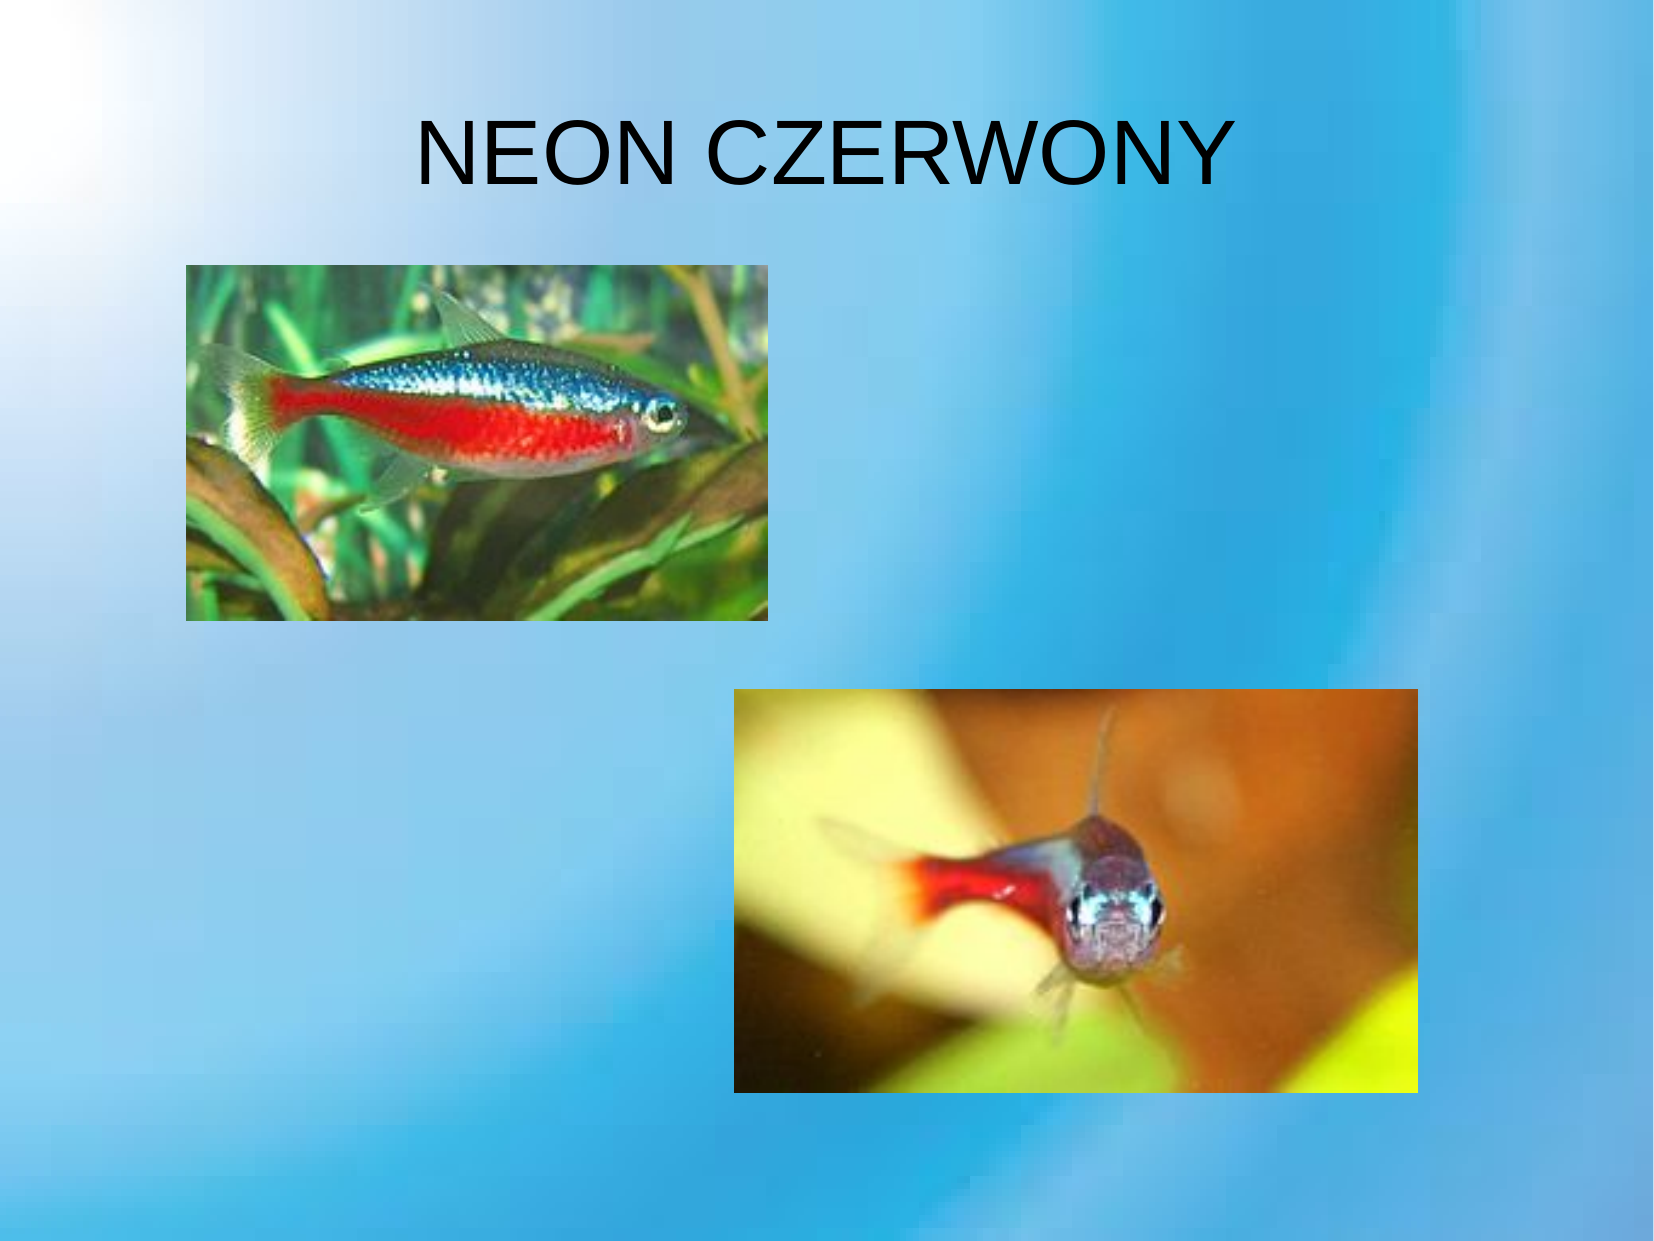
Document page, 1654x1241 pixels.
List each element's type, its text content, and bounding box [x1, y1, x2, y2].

title NEON CZERWONY [82, 49, 1571, 257]
picture [0, 0, 1654, 1241]
